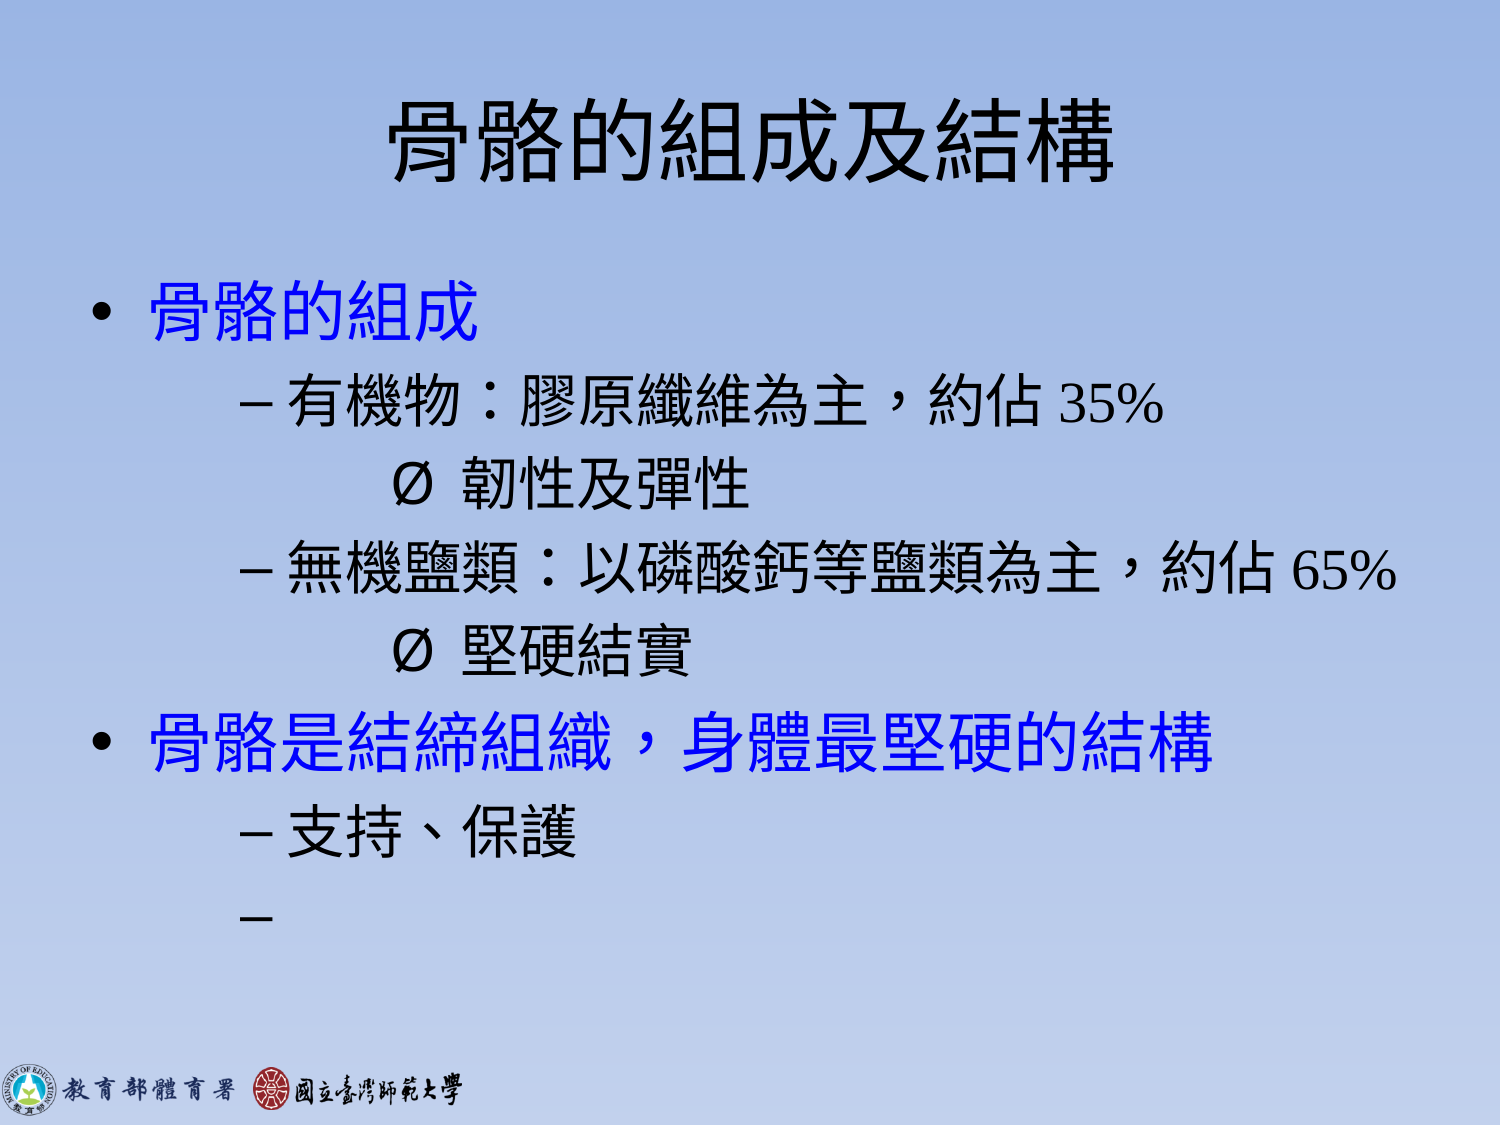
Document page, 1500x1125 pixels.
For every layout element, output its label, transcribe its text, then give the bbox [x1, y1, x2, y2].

list 骨骼的組成 有機物：膠原纖維為主，約佔35% 韌性及彈性 無機鹽類：以磷酸鈣等鹽類為主，約佔65% 堅硬結實 骨骼是結締組織，身體最堅硬的結構 支持、保護 [75, 262, 1426, 1005]
title 骨骼的組成及結構 [75, 45, 1426, 233]
